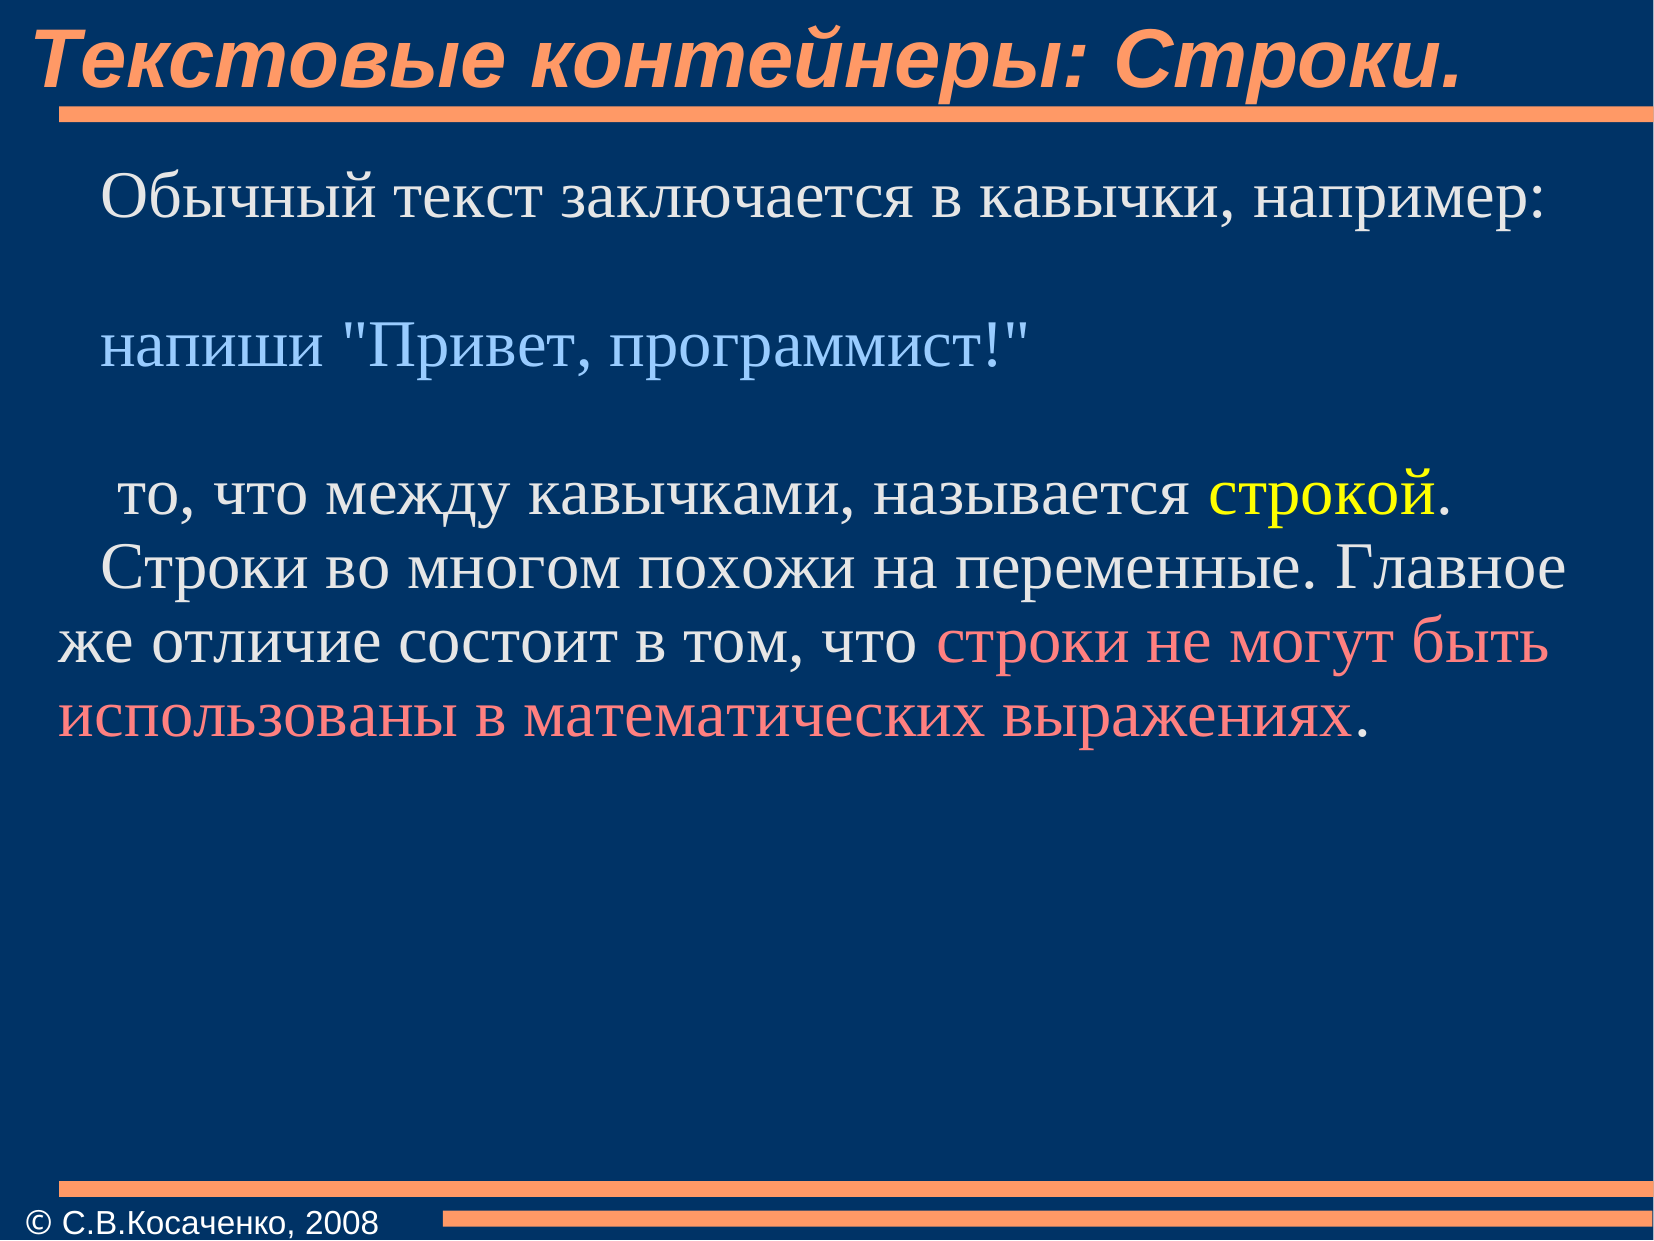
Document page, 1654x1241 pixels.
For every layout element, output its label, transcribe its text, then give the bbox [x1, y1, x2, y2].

title Текстовые контейнеры: Строки. [29, 0, 1625, 119]
list Обычный текст заключается в кавычки, например: напиши "Привет, программист!" то, что между кавычками, называется строкой. Строки во многом похожи на переменные. Главное же отличие состоит в том, что строки не могут быть использованы в математических выражениях. [59, 158, 1625, 1014]
